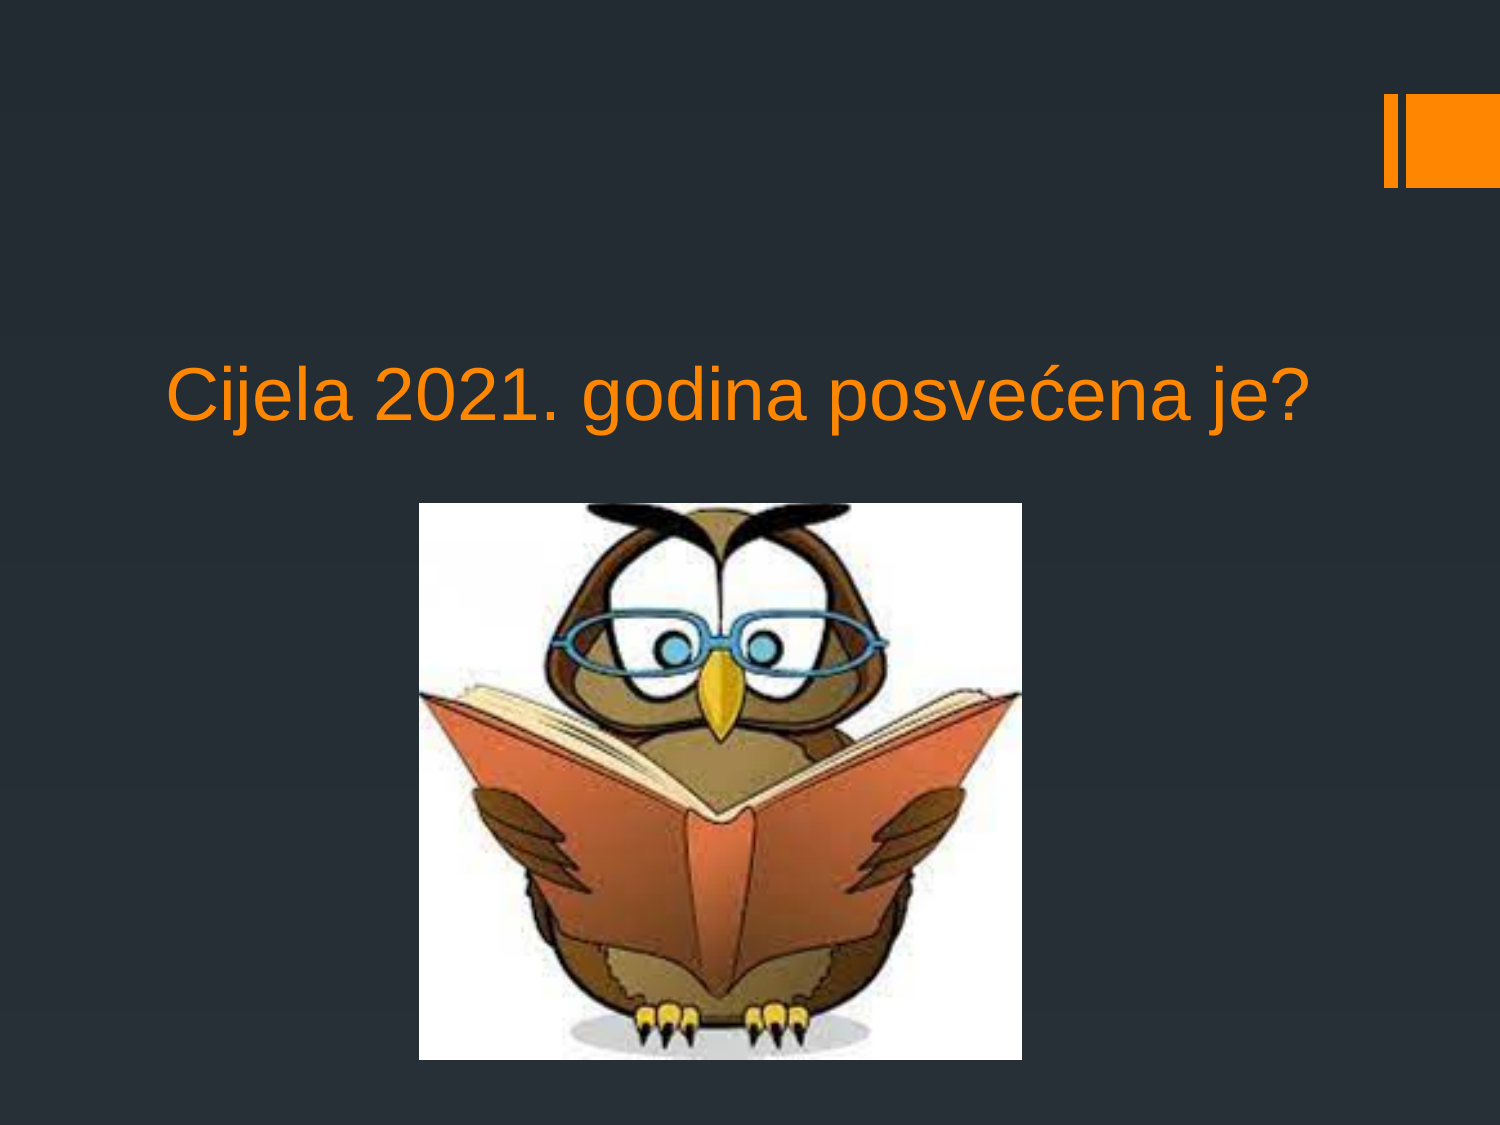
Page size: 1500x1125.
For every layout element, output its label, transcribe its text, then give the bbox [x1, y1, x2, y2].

title Cijela 2021. godina posvećena je? [150, 253, 1351, 443]
picture [419, 503, 1022, 1060]
